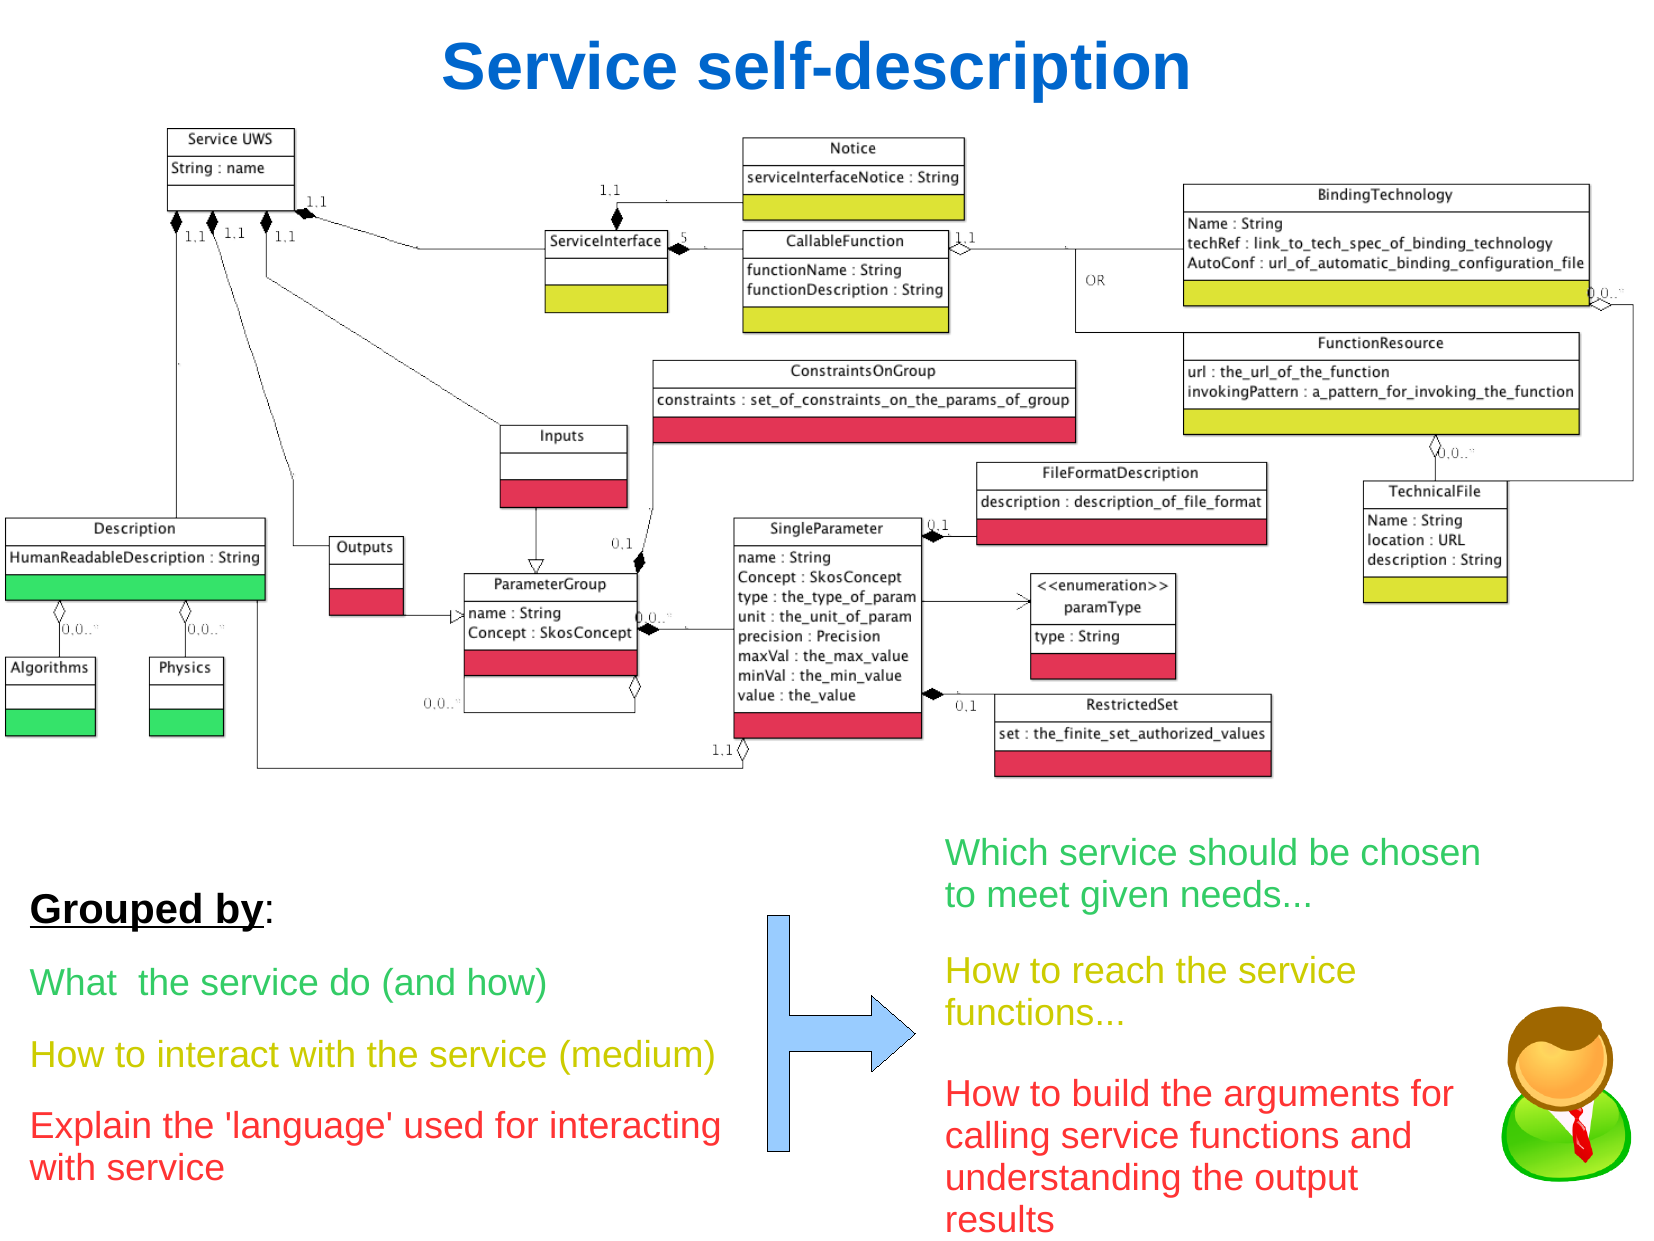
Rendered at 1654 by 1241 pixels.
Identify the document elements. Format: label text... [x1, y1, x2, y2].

picture [0, 128, 1654, 886]
text_box How to build the arguments for calling service functions and understanding the output results [944, 1072, 1476, 1241]
list Grouped by: What the service do (and how) How to interact with the service (medium) Explain the 'language' used for interacting with service [29, 886, 768, 1189]
title Service self-description [88, 0, 1565, 128]
text_box Which service should be chosen to meet given needs... [944, 886, 1507, 916]
picture [1478, 1006, 1654, 1182]
text_box [767, 915, 916, 1152]
text_box How to reach the service functions... [944, 949, 1452, 1034]
